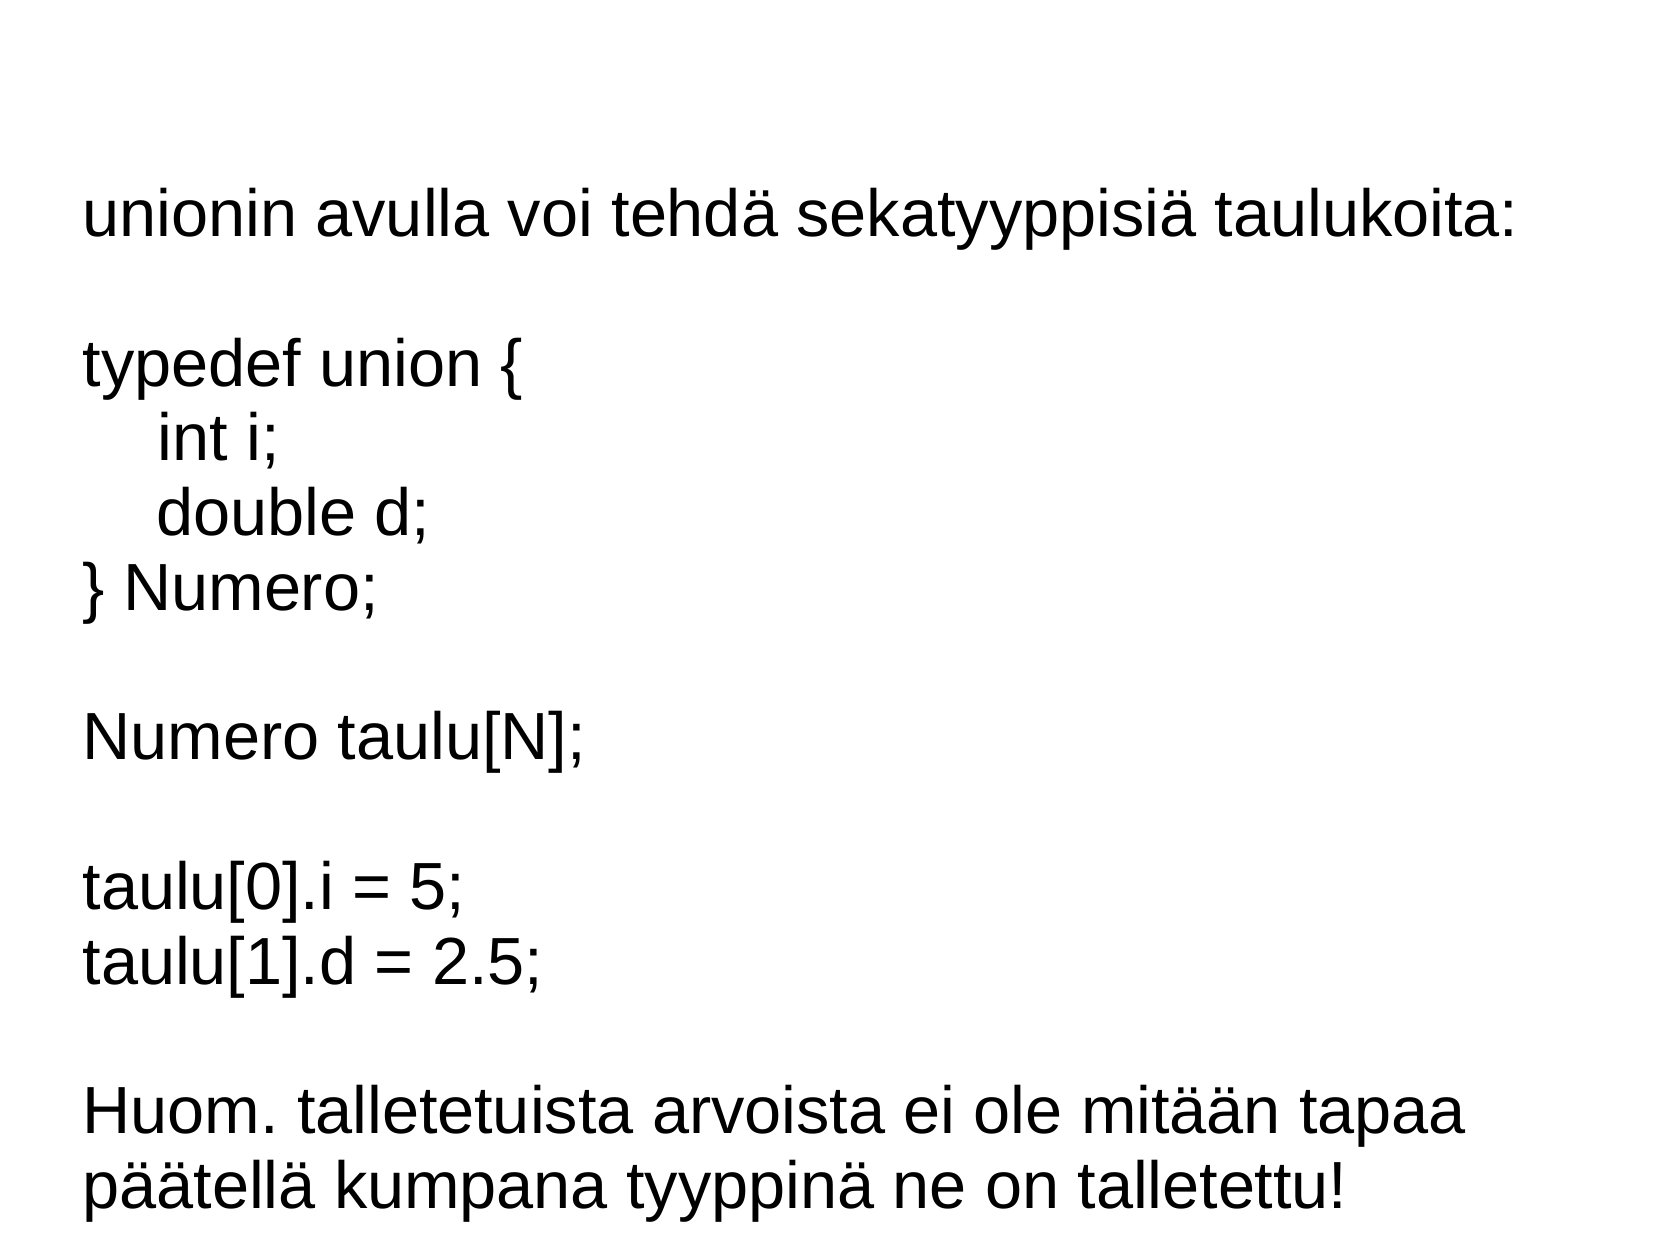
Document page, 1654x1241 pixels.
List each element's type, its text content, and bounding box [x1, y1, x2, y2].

text_box unionin avulla voi tehdä sekatyyppisiä taulukoita: typedef union { int i; double d; } Numero; Numero taulu[N]; taulu[0].i = 5; taulu[1].d = 2.5; Huom. talletetuista arvoista ei ole mitään tapaa päätellä kumpana tyyppinä ne on talletettu! [82, 176, 1571, 1223]
